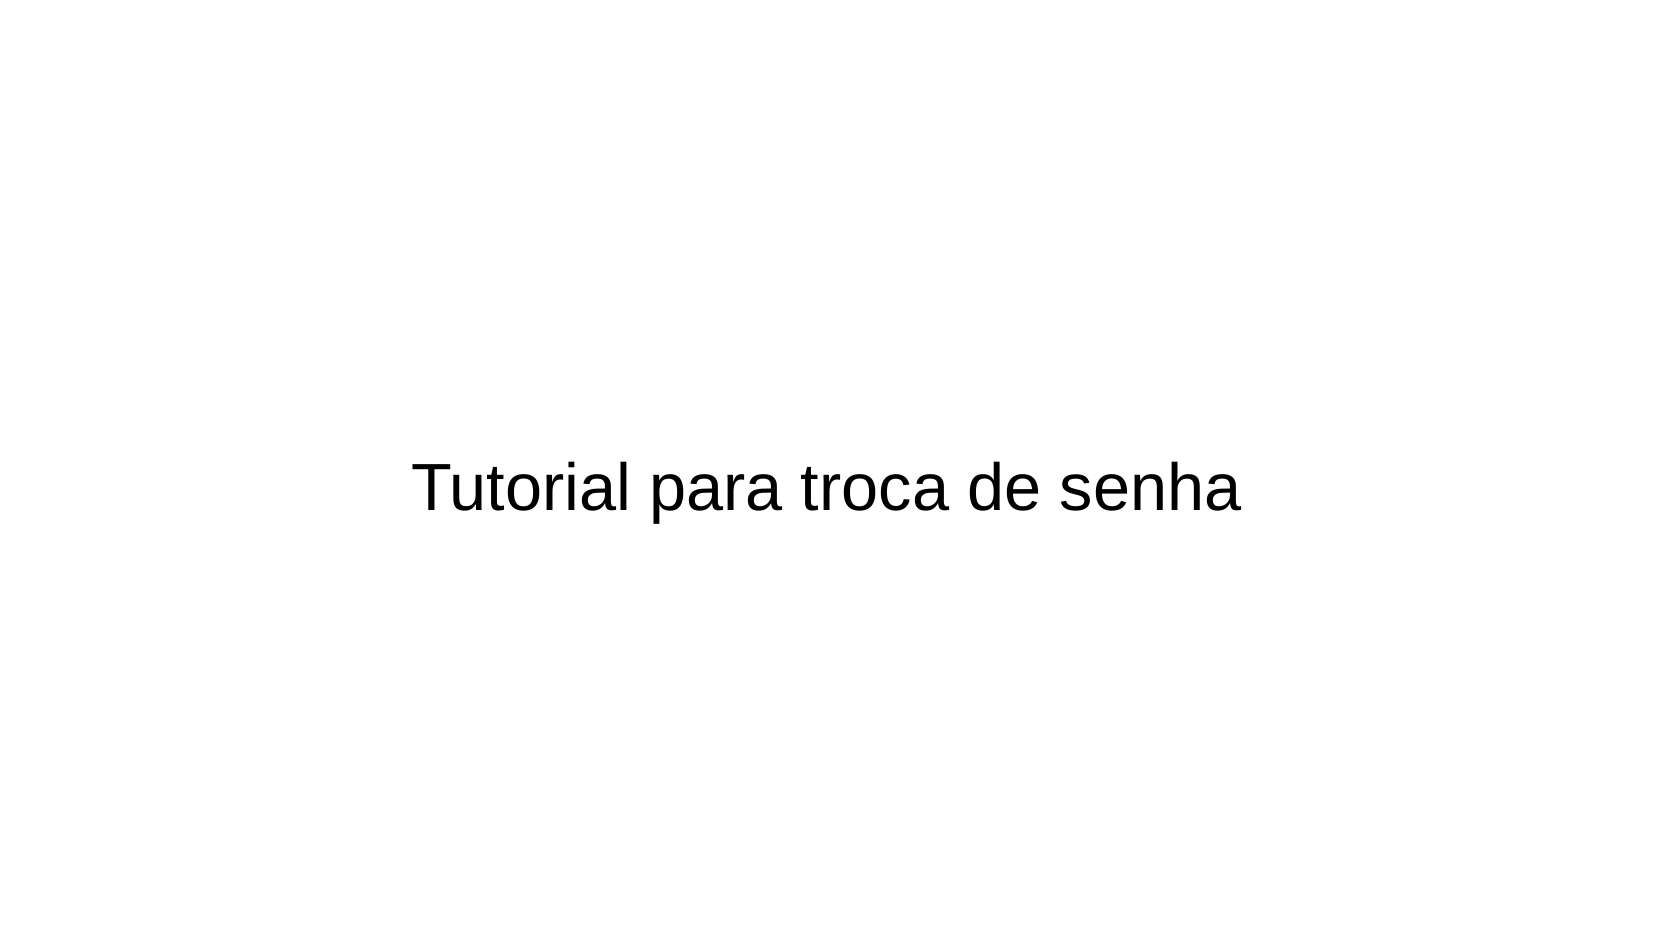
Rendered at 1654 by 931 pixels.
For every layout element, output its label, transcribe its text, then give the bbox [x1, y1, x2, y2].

subtitle Tutorial para troca de senha [82, 217, 1571, 758]
